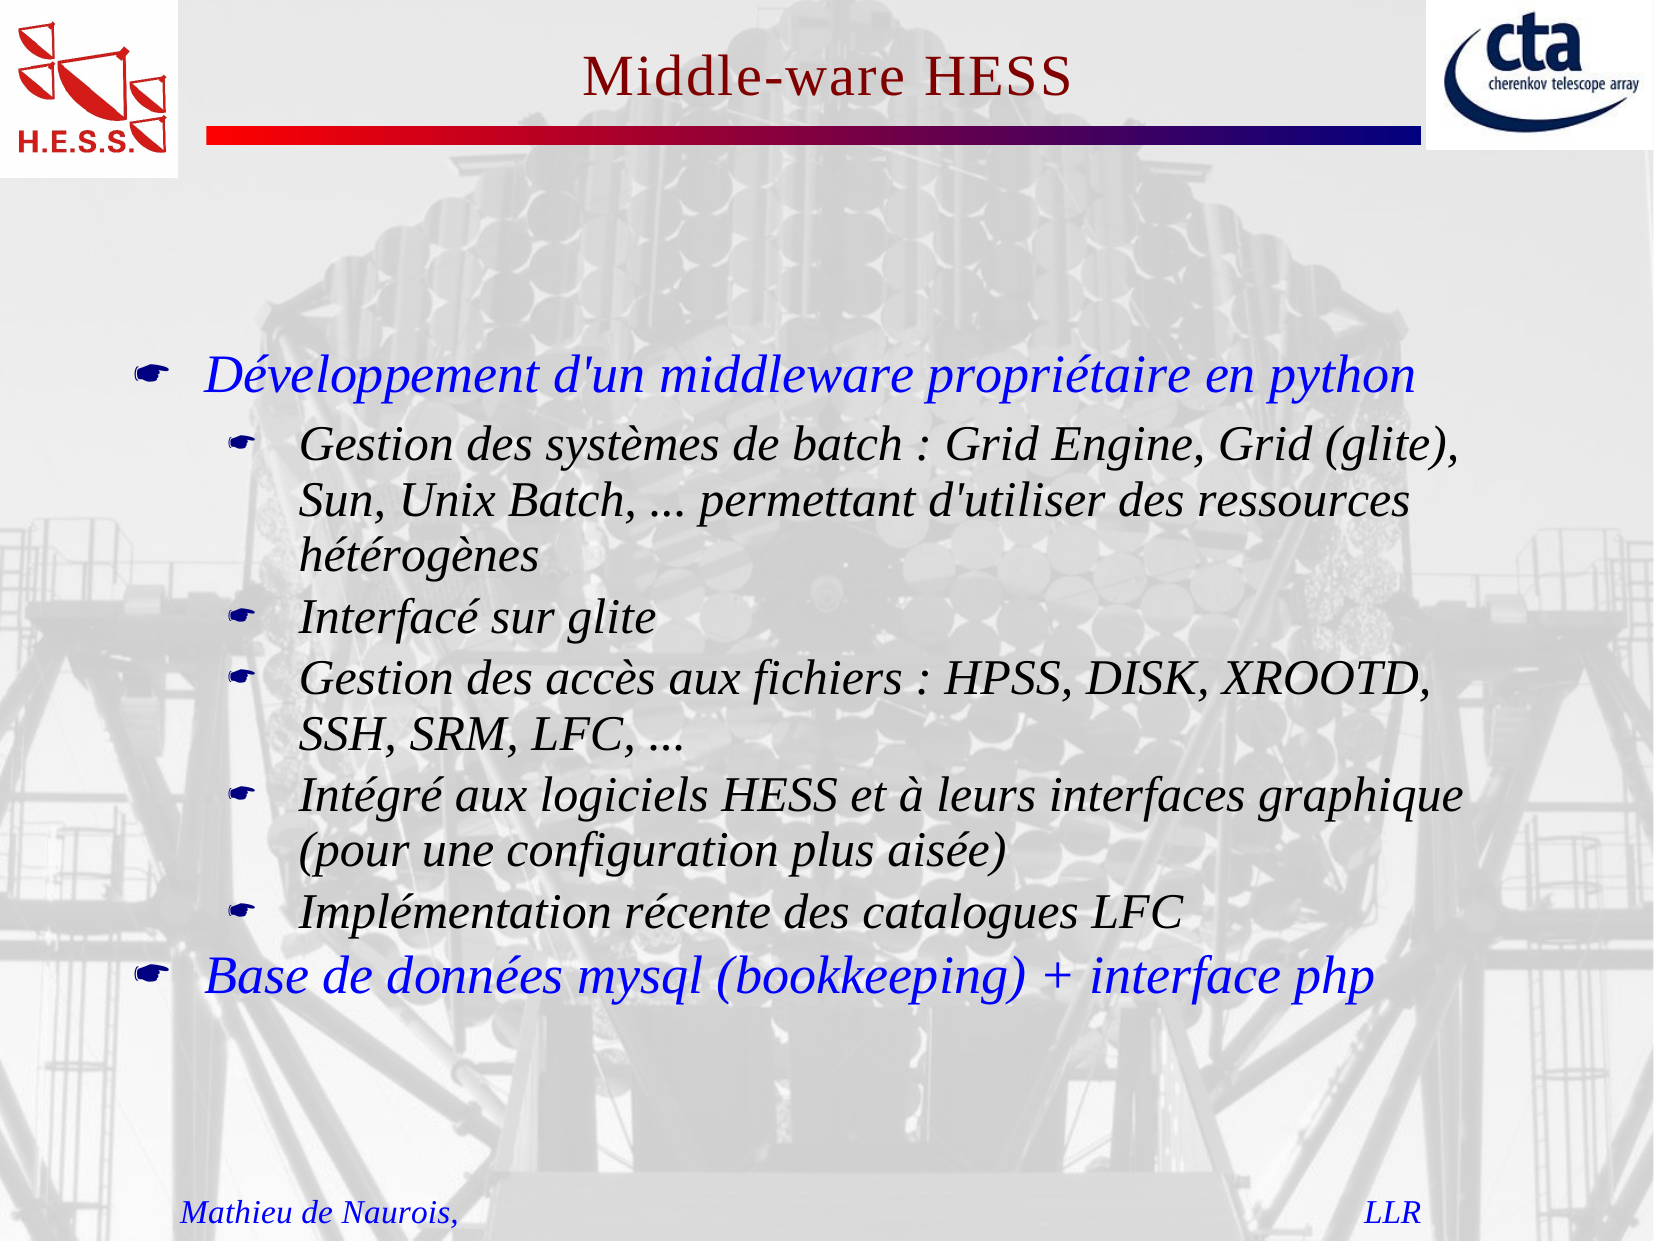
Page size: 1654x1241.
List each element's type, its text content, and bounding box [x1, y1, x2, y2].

list Développement d'un middleware propriétaire en python Gestion des systèmes de batch : Grid Engine, Grid (glite), Sun, Unix Batch, ... permettant d'utiliser des ressources hétérogènes Interfacé sur glite Gestion des accès aux fichiers : HPSS, DISK, XROOTD, SSH, SRM, LFC, ... Intégré aux logiciels HESS et à leurs interfaces graphique (pour une configuration plus aisée) Implémentation récente des catalogues LFC Base de données mysql (bookkeeping) + interface php [121, 344, 1534, 1127]
title Middle-ware HESS [121, 29, 1534, 122]
picture [0, 0, 178, 178]
picture [1426, 0, 1654, 150]
